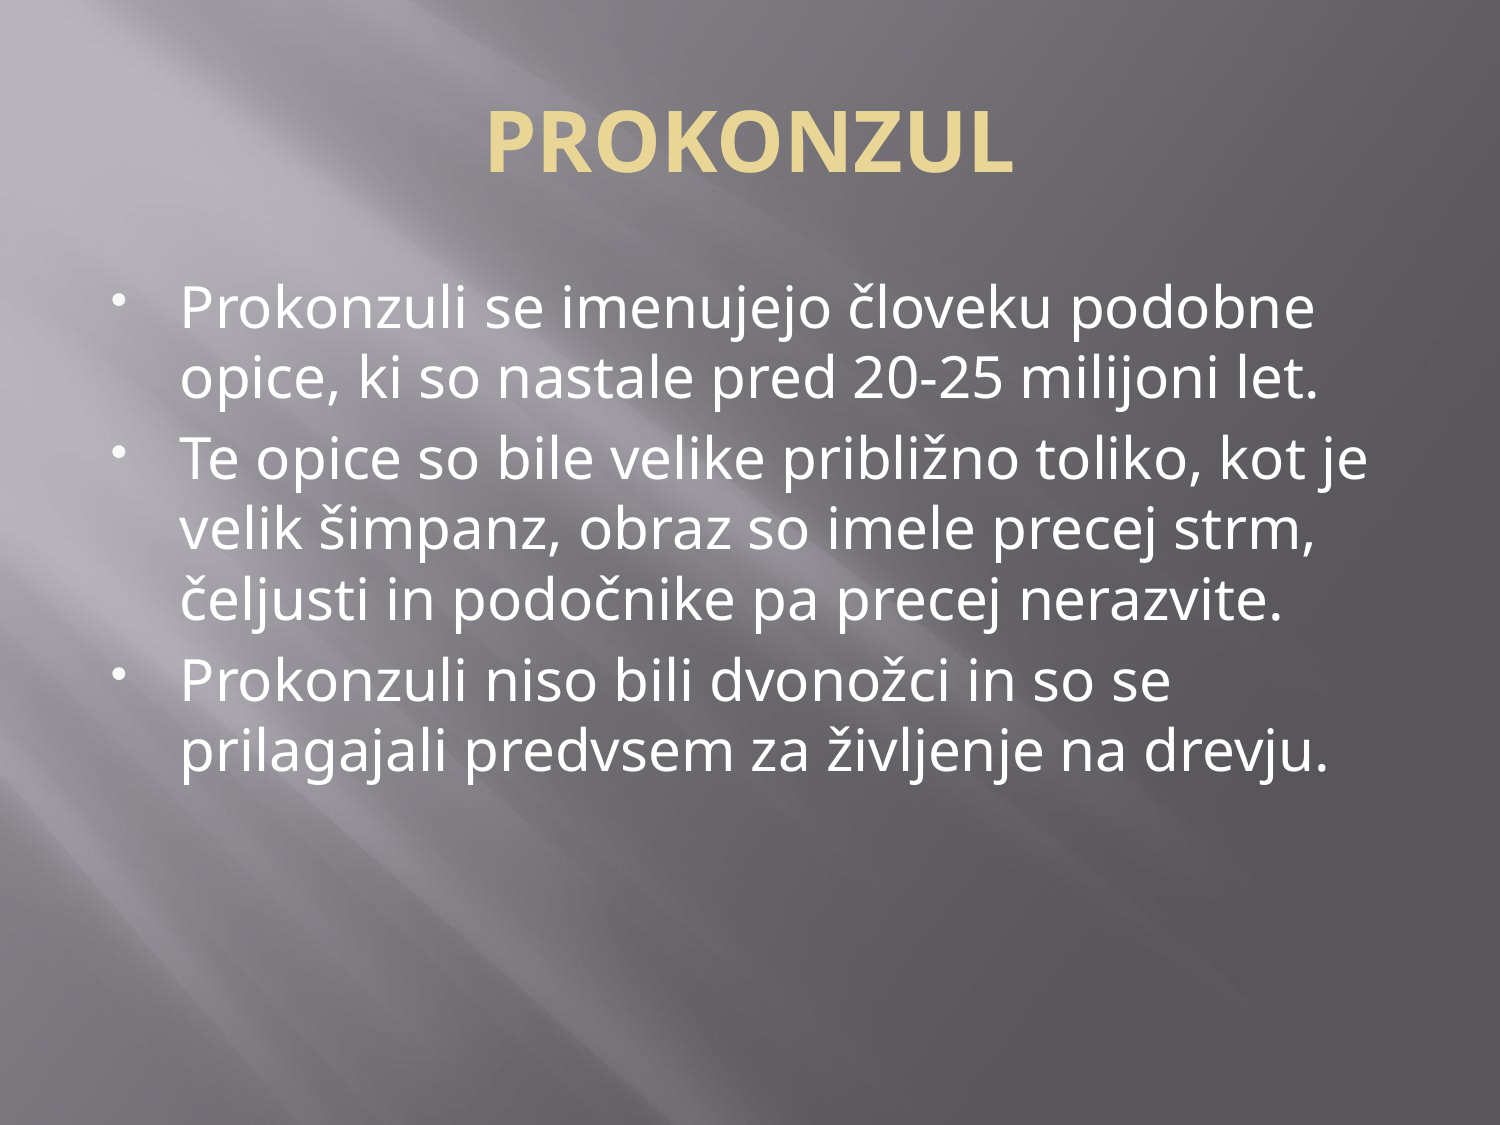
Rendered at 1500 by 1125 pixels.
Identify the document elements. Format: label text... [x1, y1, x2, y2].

picture [0, 0, 1500, 1125]
title PROKONZUL [75, 45, 1425, 233]
list Prokonzuli se imenujejo človeku podobne opice, ki so nastale pred 20-25 milijoni let. Te opice so bile velike približno toliko, kot je velik šimpanz, obraz so imele precej strm, čeljusti in podočnike pa precej nerazvite. Prokonzuli niso bili dvonožci in so se prilagajali predvsem za življenje na drevju. [75, 262, 1425, 1035]
